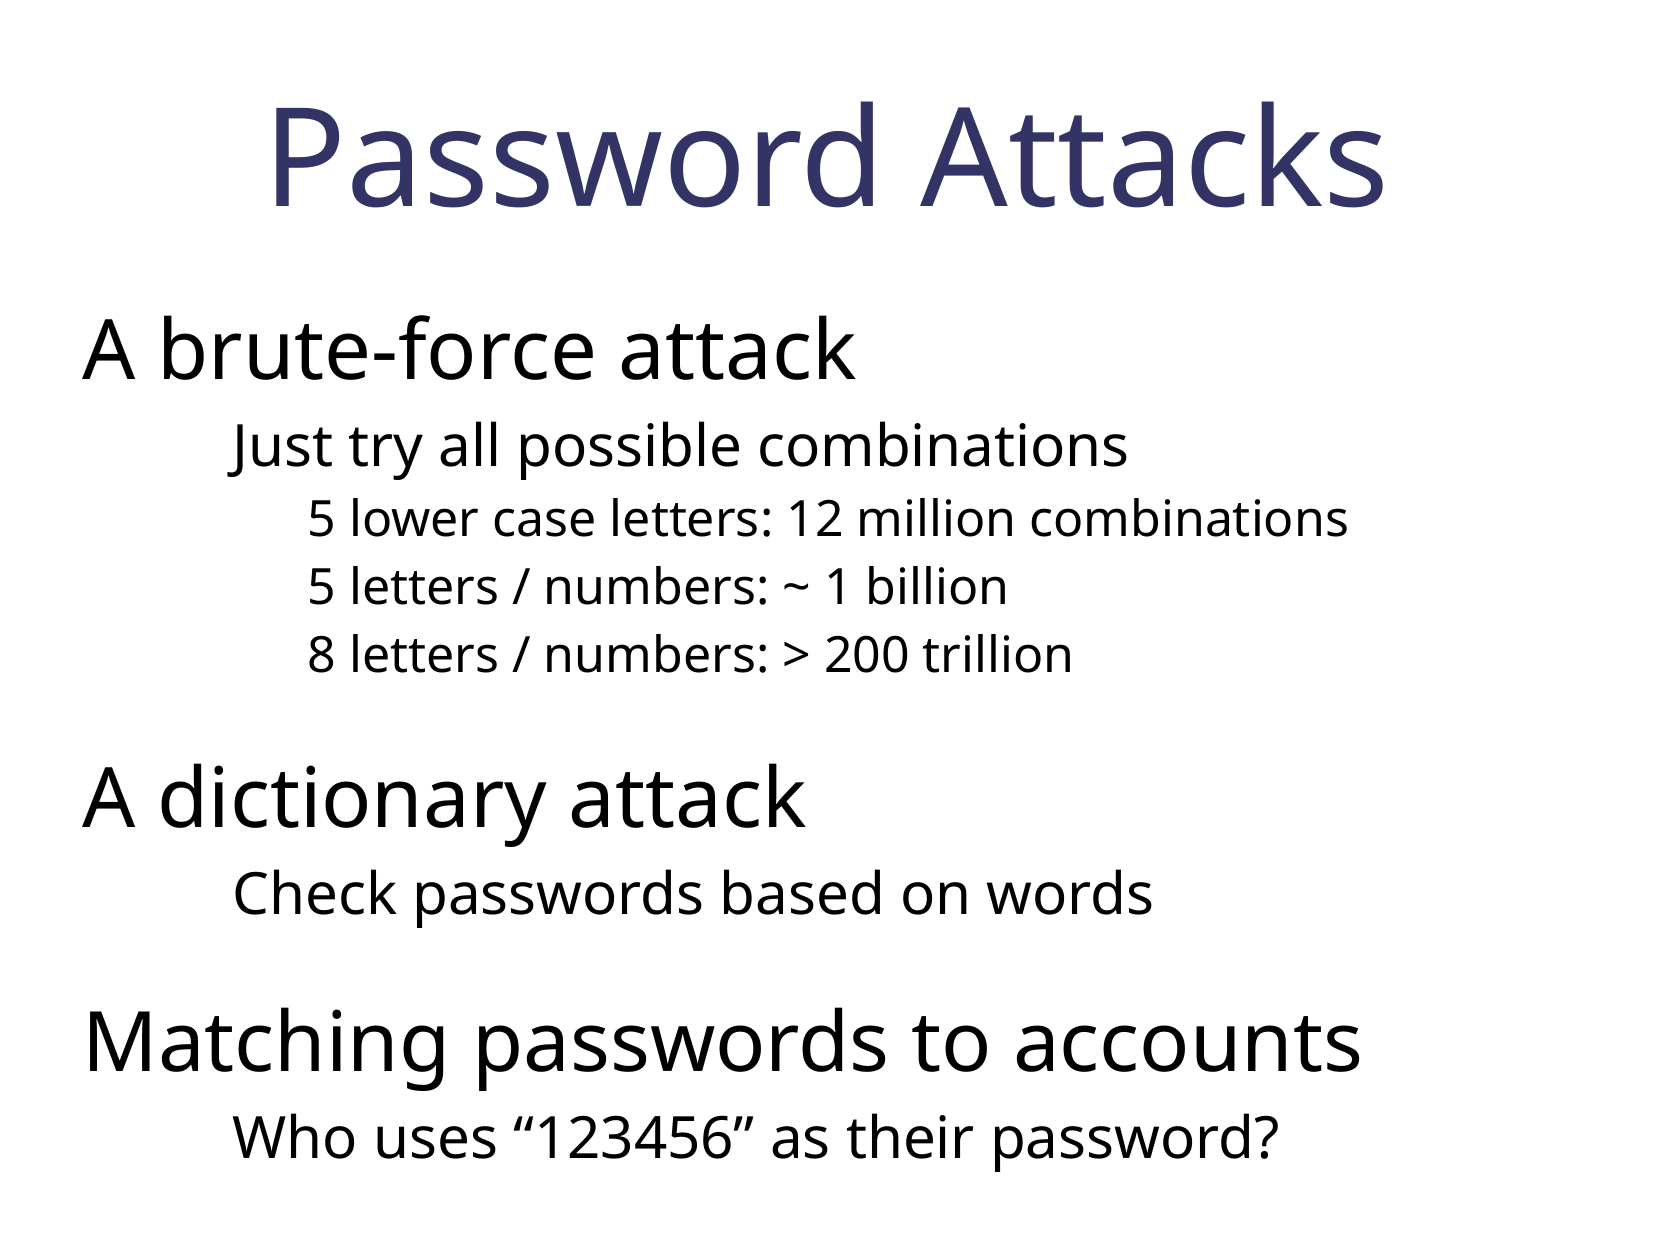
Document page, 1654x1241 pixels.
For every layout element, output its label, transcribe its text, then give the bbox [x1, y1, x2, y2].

title Password Attacks [82, 56, 1571, 250]
subtitle A brute-force attack Just try all possible combinations 5 lower case letters: 12 million combinations 5 letters / numbers: ~ 1 billion 8 letters / numbers: > 200 trillion A dictionary attack Check passwords based on words Matching passwords to accounts Who uses “123456” as their password? [82, 290, 1571, 1094]
